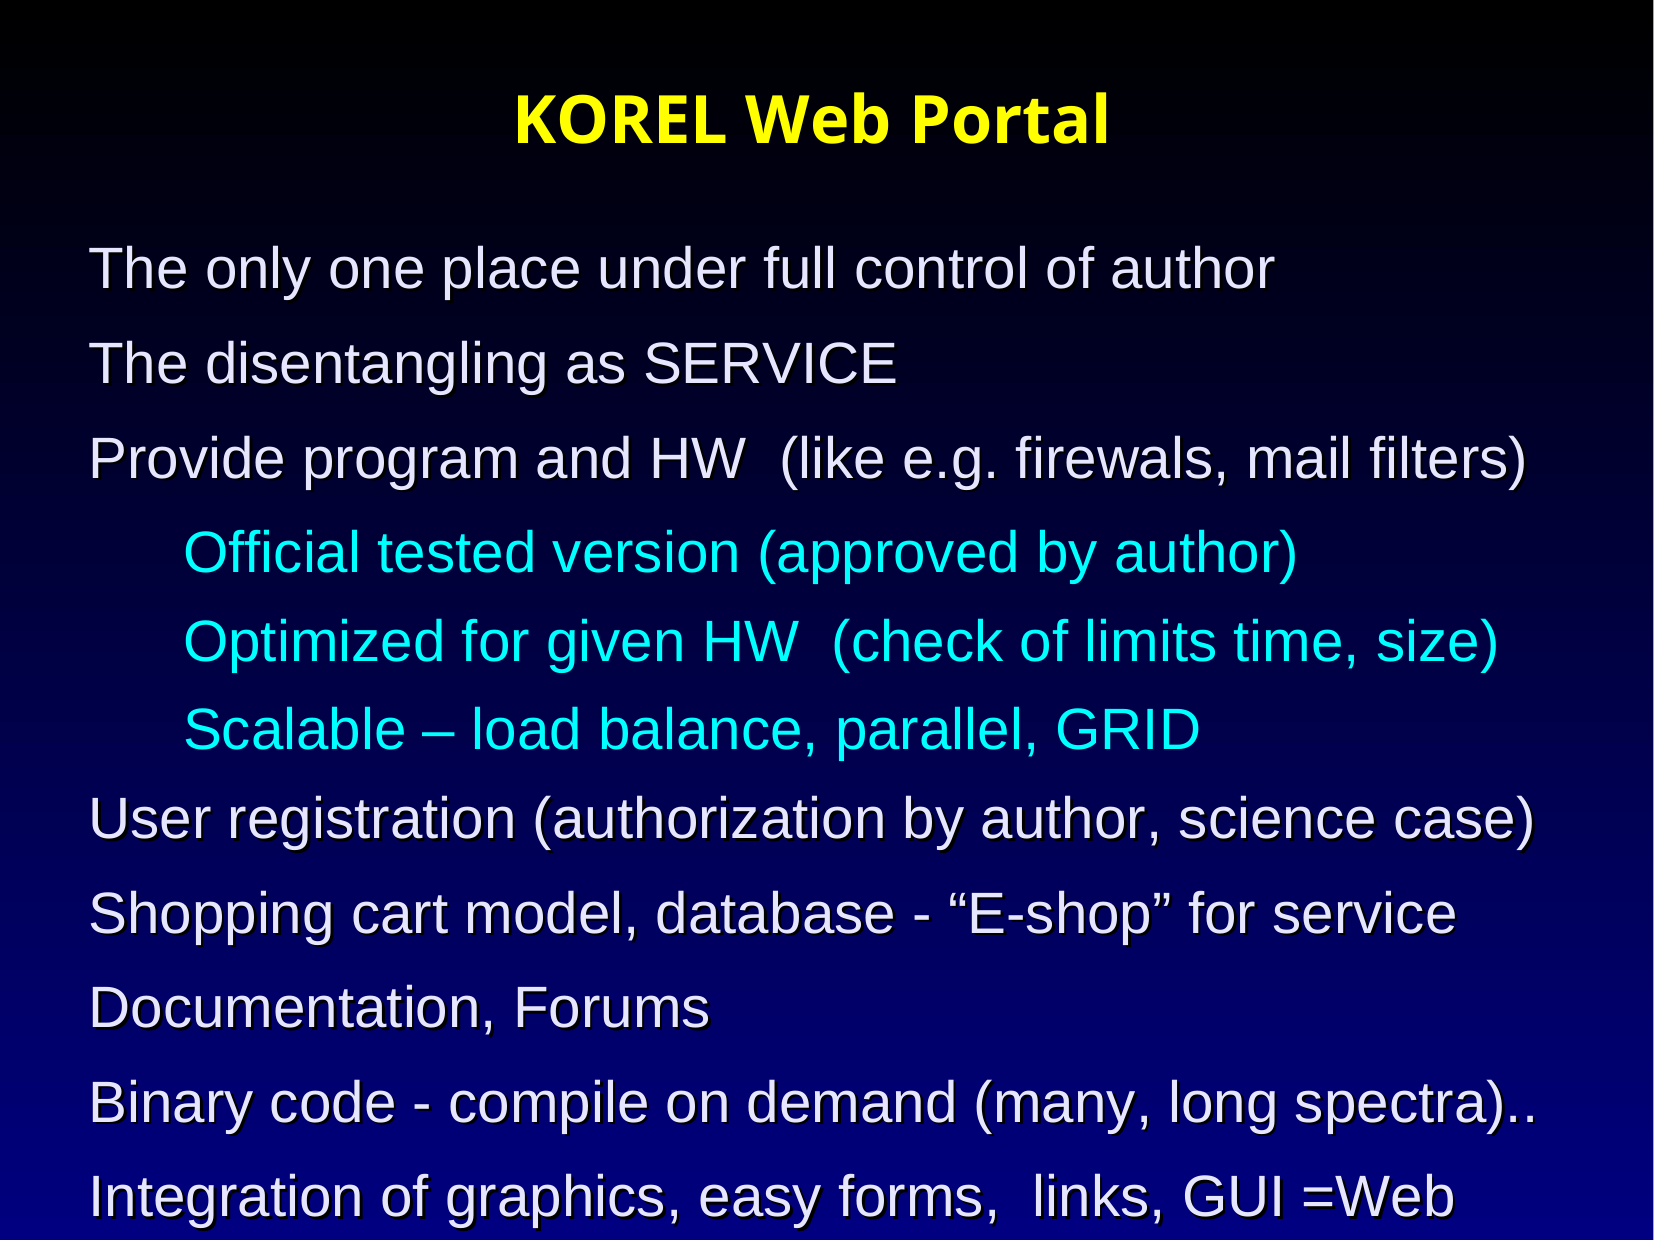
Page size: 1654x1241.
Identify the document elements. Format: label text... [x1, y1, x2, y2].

list The only one place under full control of author The disentangling as SERVICE Provide program and HW (like e.g. firewals, mail filters) Official tested version (approved by author) Optimized for given HW (check of limits time, size) Scalable – load balance, parallel, GRID User registration (authorization by author, science case) Shopping cart model, database - “E-shop” for service Documentation, Forums Binary code - compile on demand (many, long spectra).. Integration of graphics, easy forms, links, GUI =Web [88, 236, 1585, 1230]
title KOREL Web Portal [76, 58, 1565, 178]
